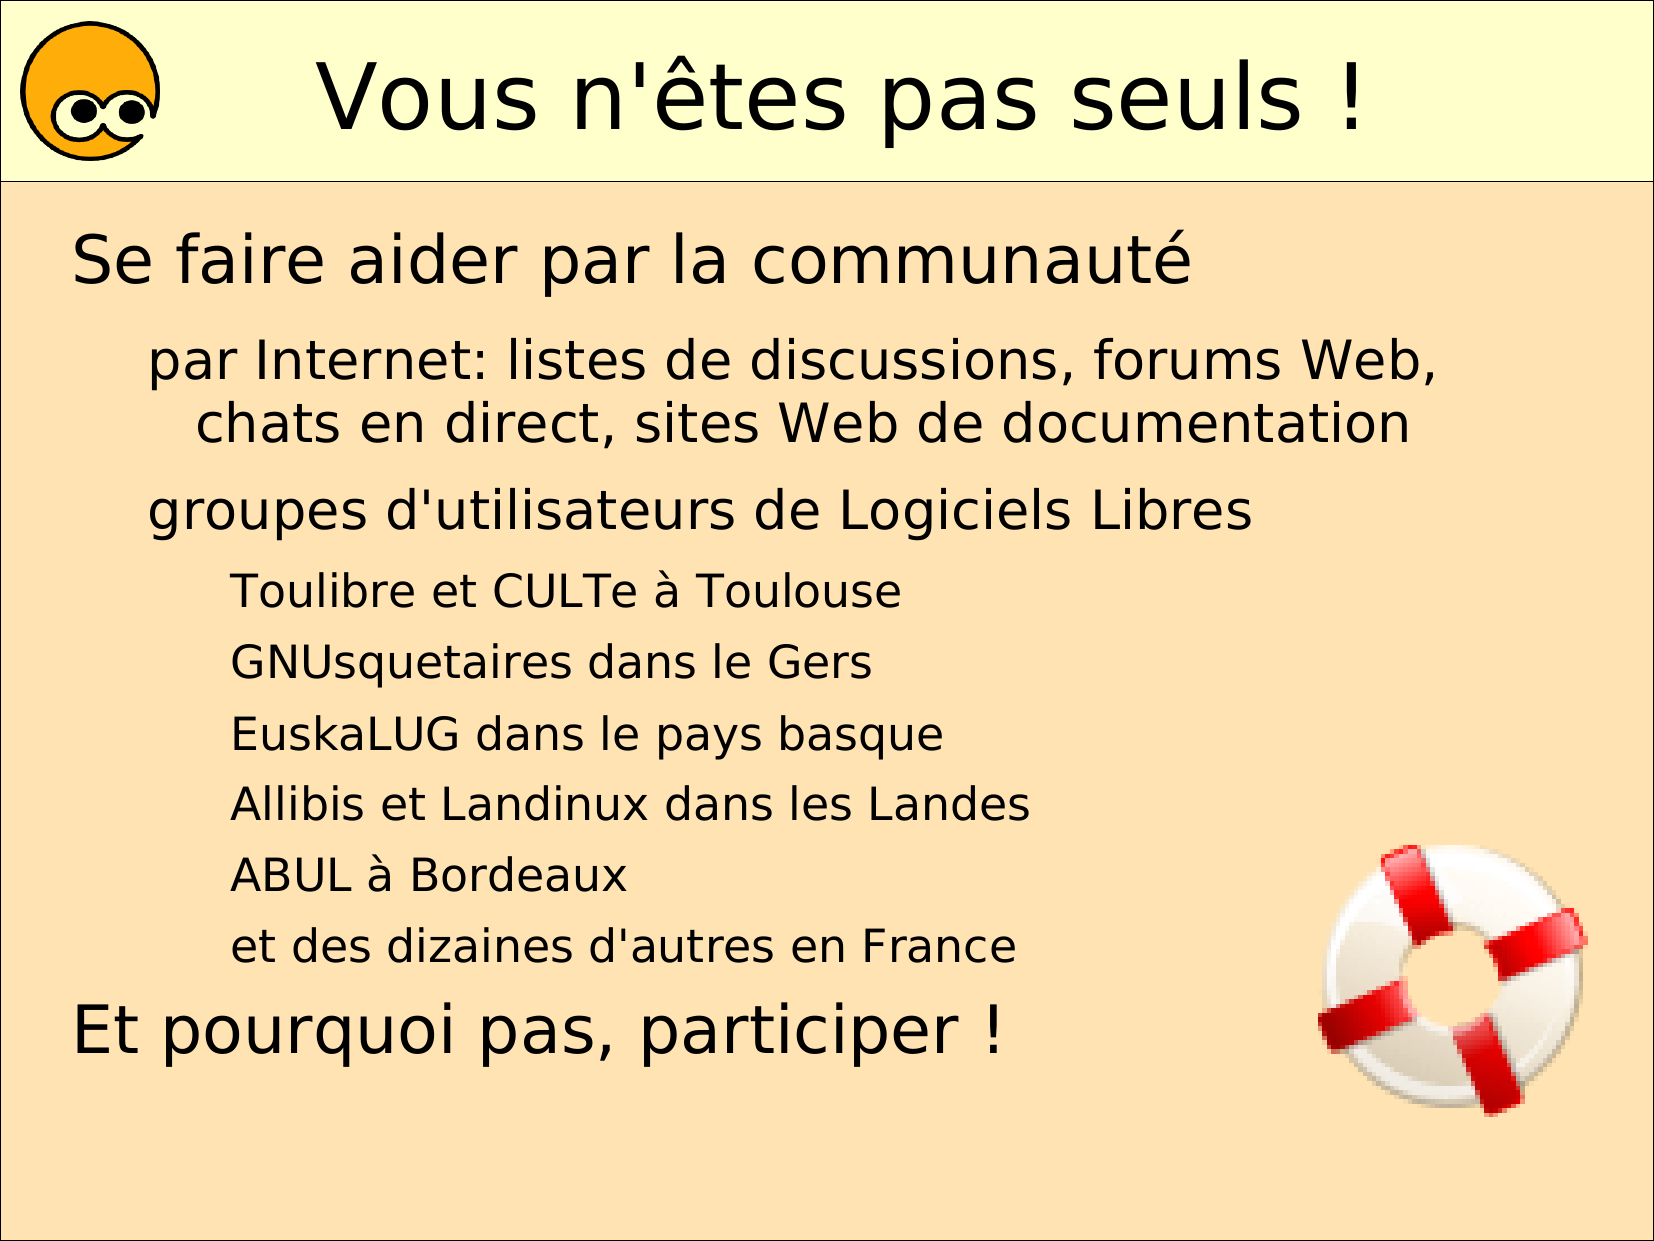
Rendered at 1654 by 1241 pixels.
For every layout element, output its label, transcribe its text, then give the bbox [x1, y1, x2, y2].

list Se faire aider par la communauté par Internet: listes de discussions, forums Web, chats en direct, sites Web de documentation groupes d'utilisateurs de Logiciels Libres Toulibre et CULTe à Toulouse GNUsquetaires dans le Gers EuskaLUG dans le pays basque Allibis et Landinux dans les Landes ABUL à Bordeaux et des dizaines d'autres en France Et pourquoi pas, participer ! [53, 221, 1605, 1148]
picture [20, 21, 160, 161]
picture [1309, 836, 1597, 1127]
title Vous n'êtes pas seuls ! [135, 43, 1552, 151]
